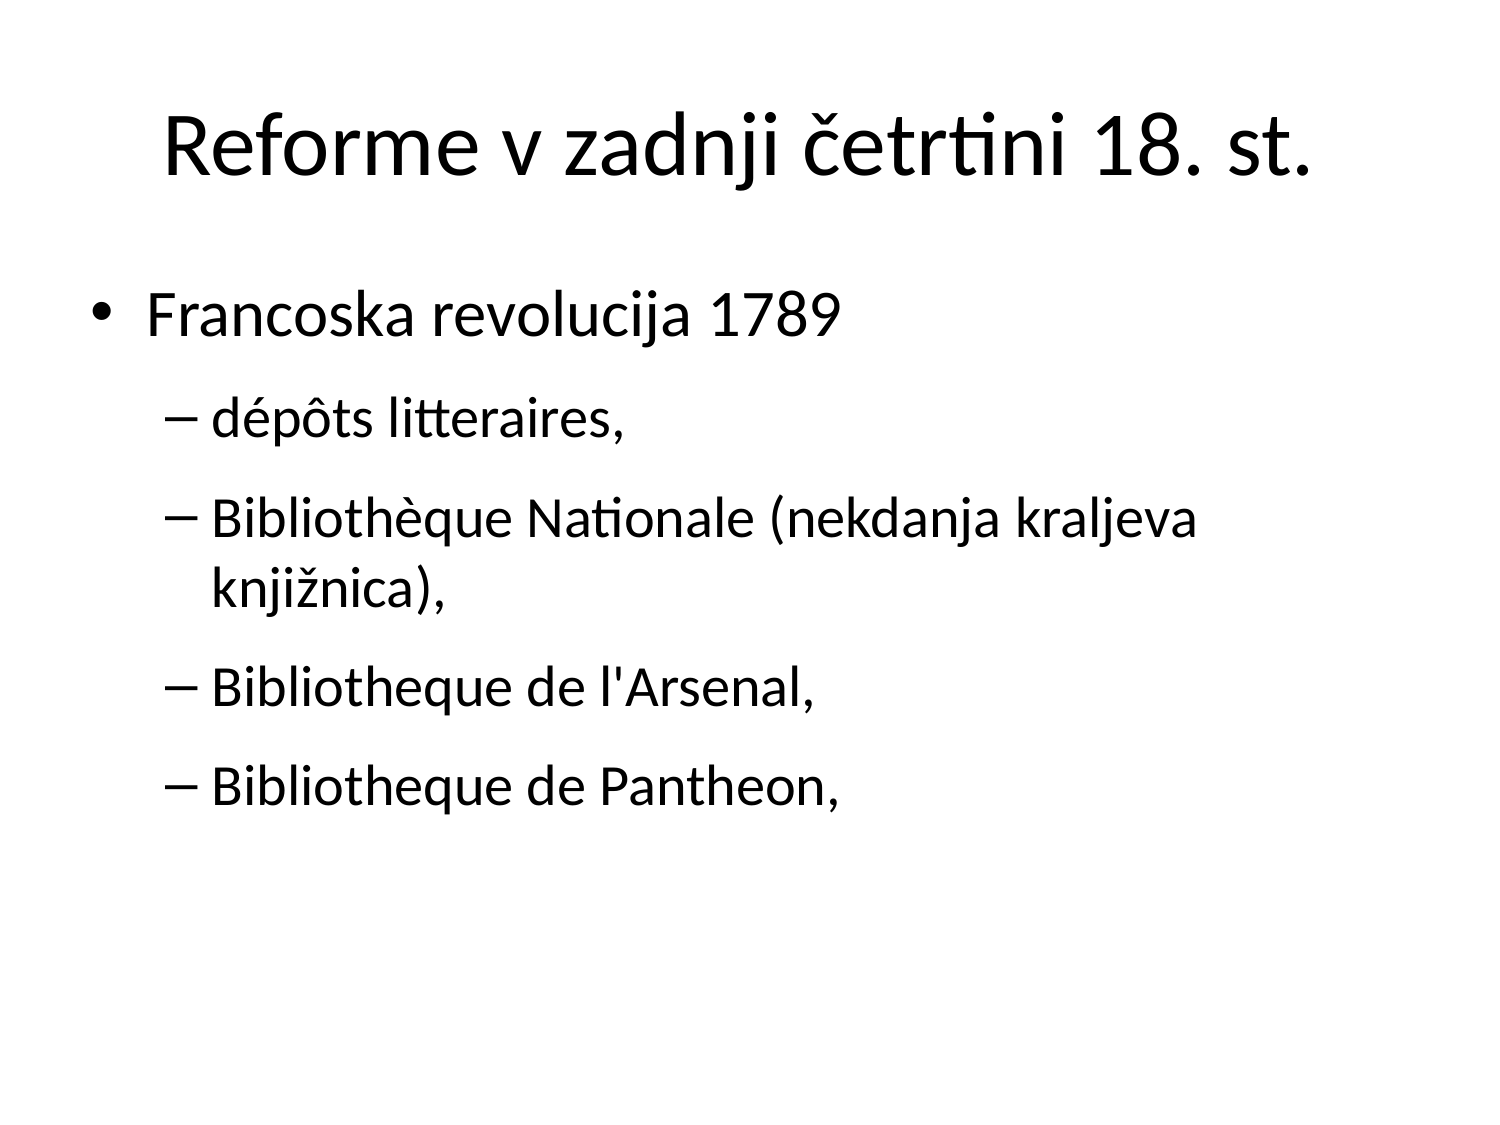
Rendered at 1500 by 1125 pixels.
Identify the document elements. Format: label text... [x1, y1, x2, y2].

list Francoska revolucija 1789 dépôts litteraires, Bibliothèque Nationale (nekdanja kraljeva knjižnica), Bibliotheque de l'Arsenal, Bibliotheque de Pantheon, [75, 262, 1425, 1005]
title Reforme v zadnji četrtini 18. st. [75, 45, 1425, 233]
